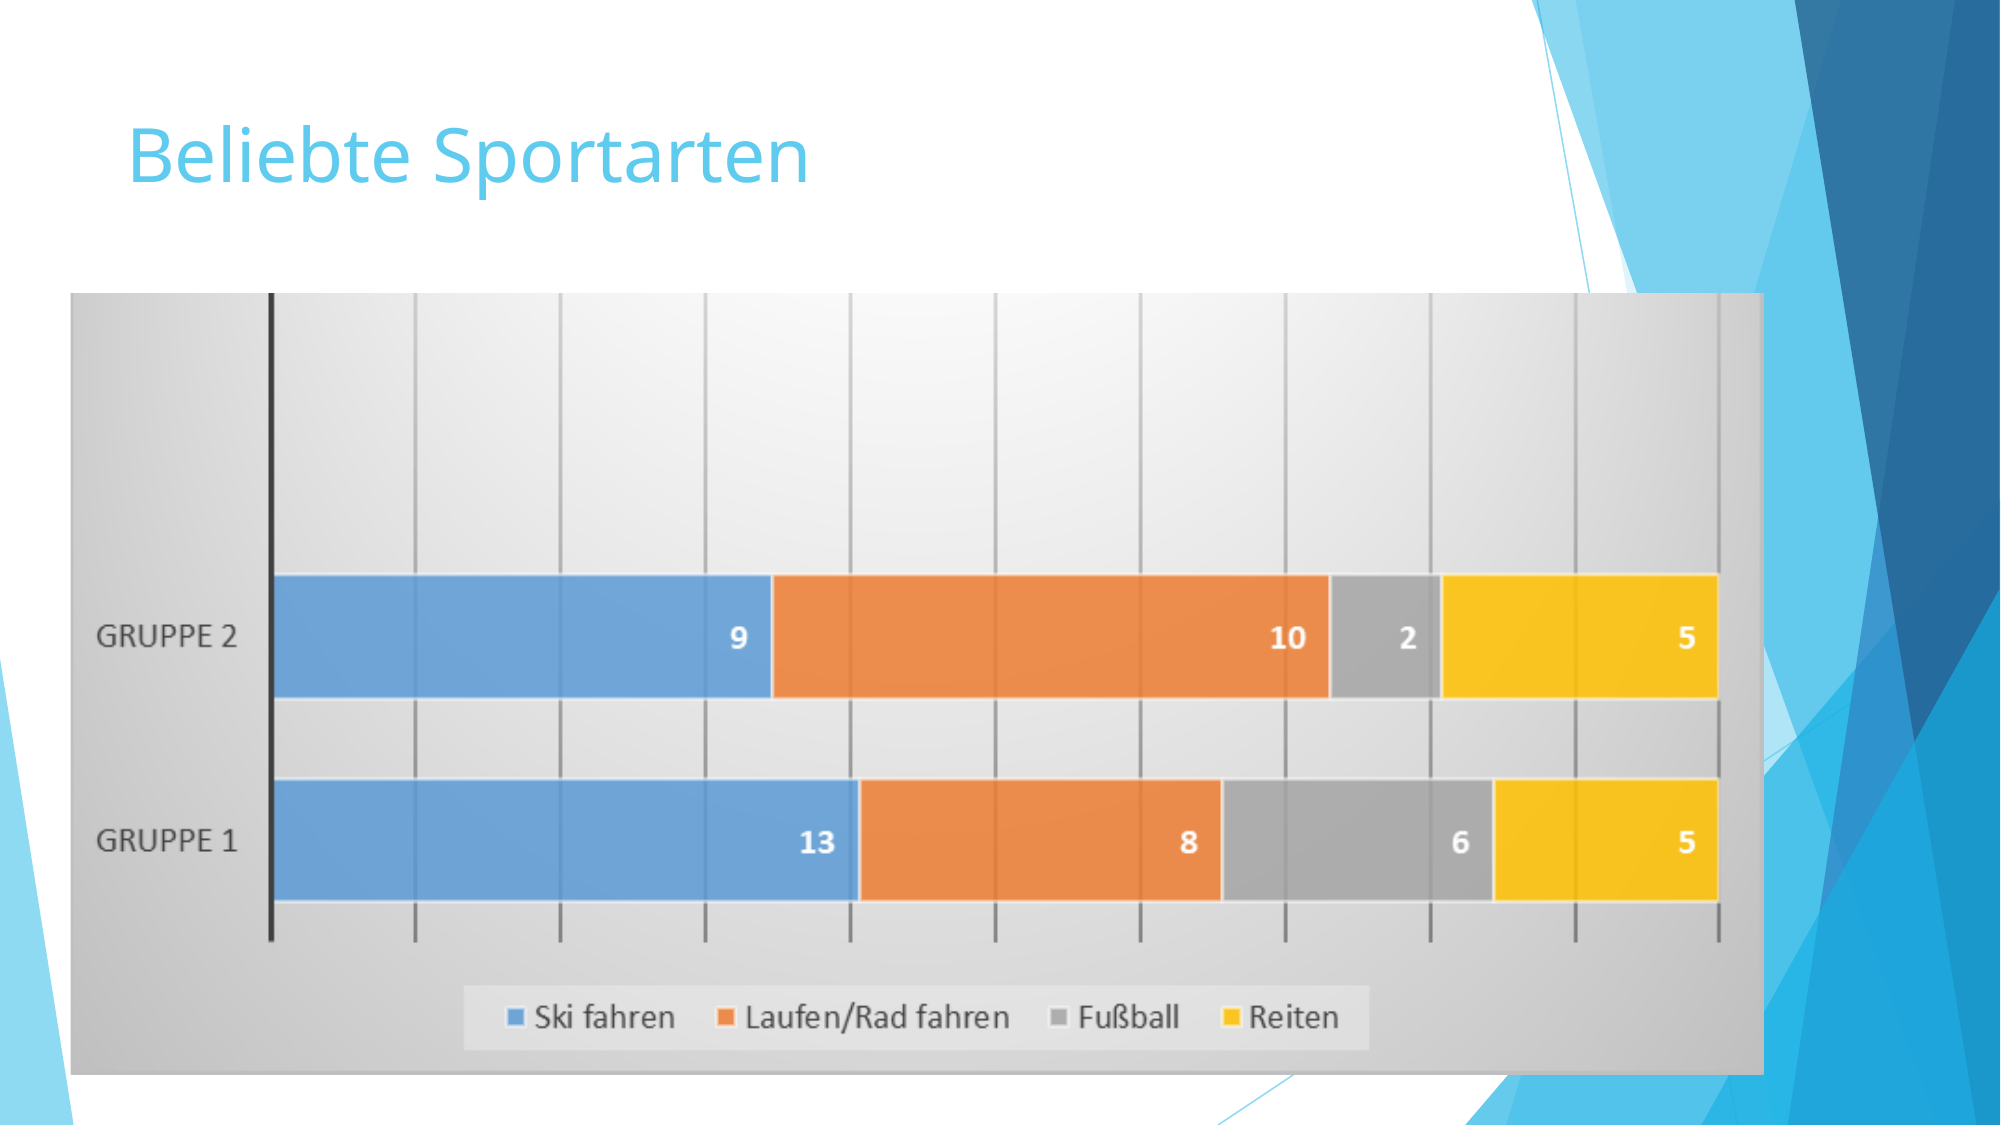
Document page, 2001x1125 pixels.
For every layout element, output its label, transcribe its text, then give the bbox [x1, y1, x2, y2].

picture [70, 293, 1768, 1075]
title Beliebte Sportarten [111, 99, 1522, 293]
